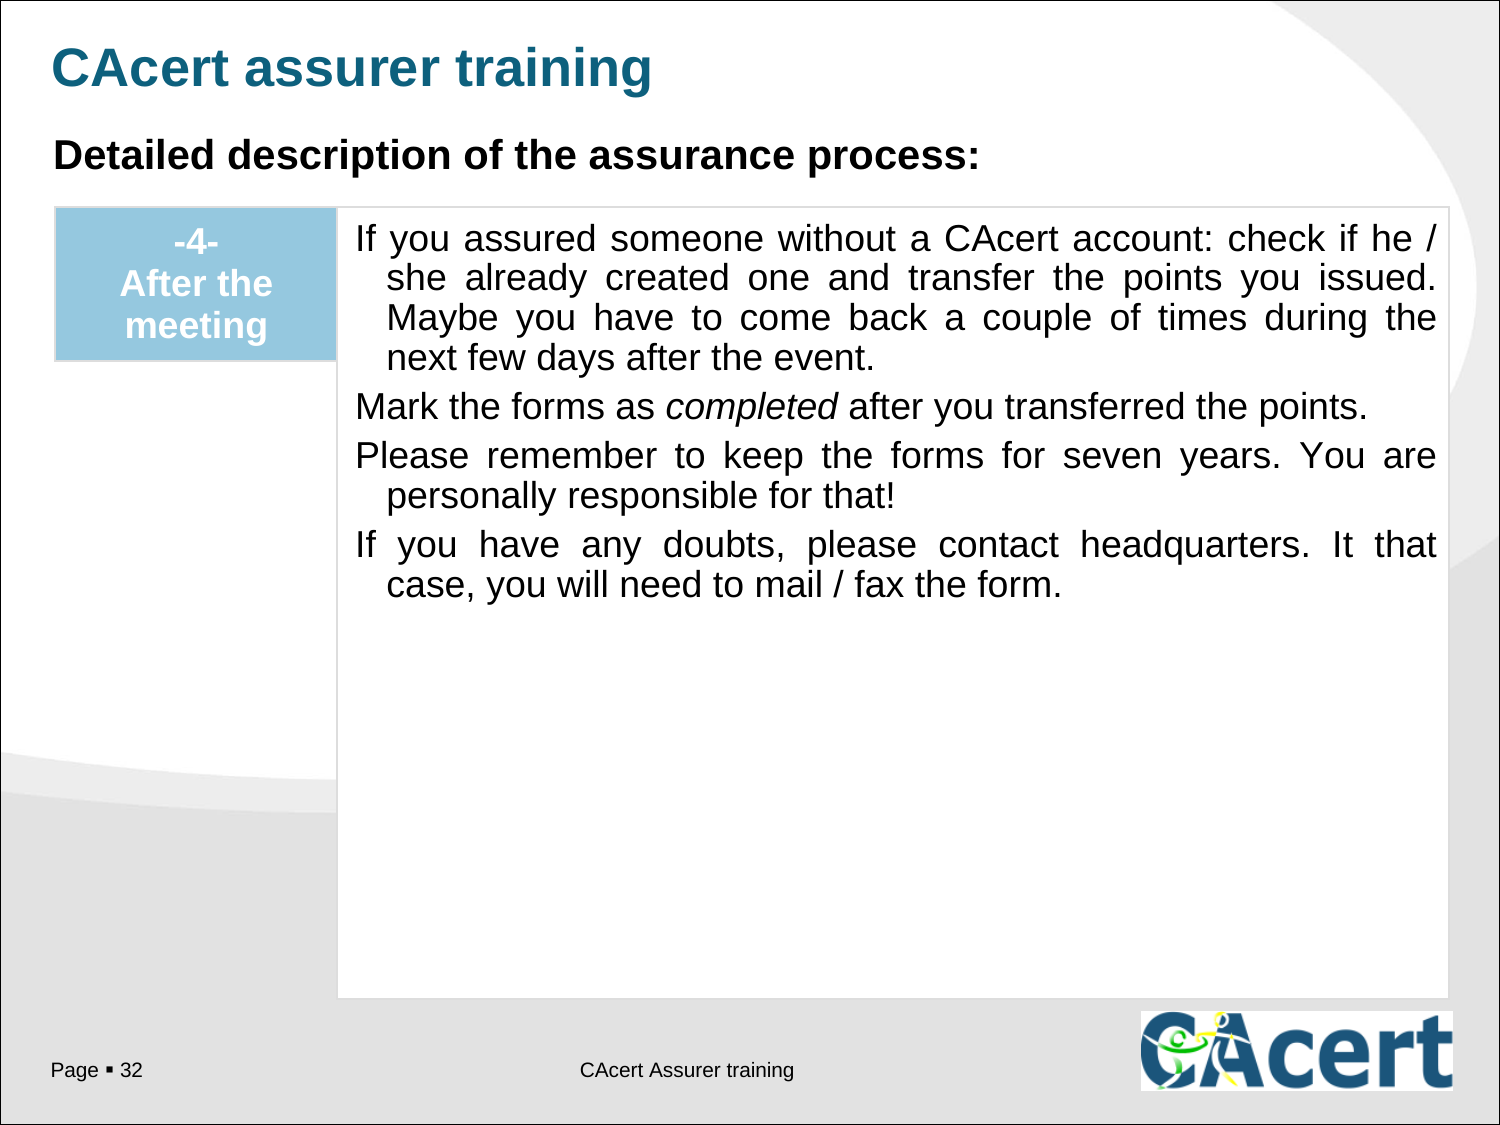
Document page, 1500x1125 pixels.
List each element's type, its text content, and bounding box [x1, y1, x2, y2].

text_box If you assured someone without a CAcert account: check if he / she already created one and transfer the points you issued. Maybe you have to come back a couple of times during the next few days after the event. Mark the forms as completed after you transferred the points. Please remember to keep the forms for seven years. You are personally responsible for that! If you have any doubts, please contact headquarters. It that case, you will need to mail / fax the form. [337, 207, 1450, 1000]
text_box -4- After the meeting [55, 207, 337, 361]
picture [1, 1, 1499, 1124]
title CAcert assurer training [51, 19, 1450, 118]
text_box Detailed description of the assurance process: [53, 125, 1451, 185]
